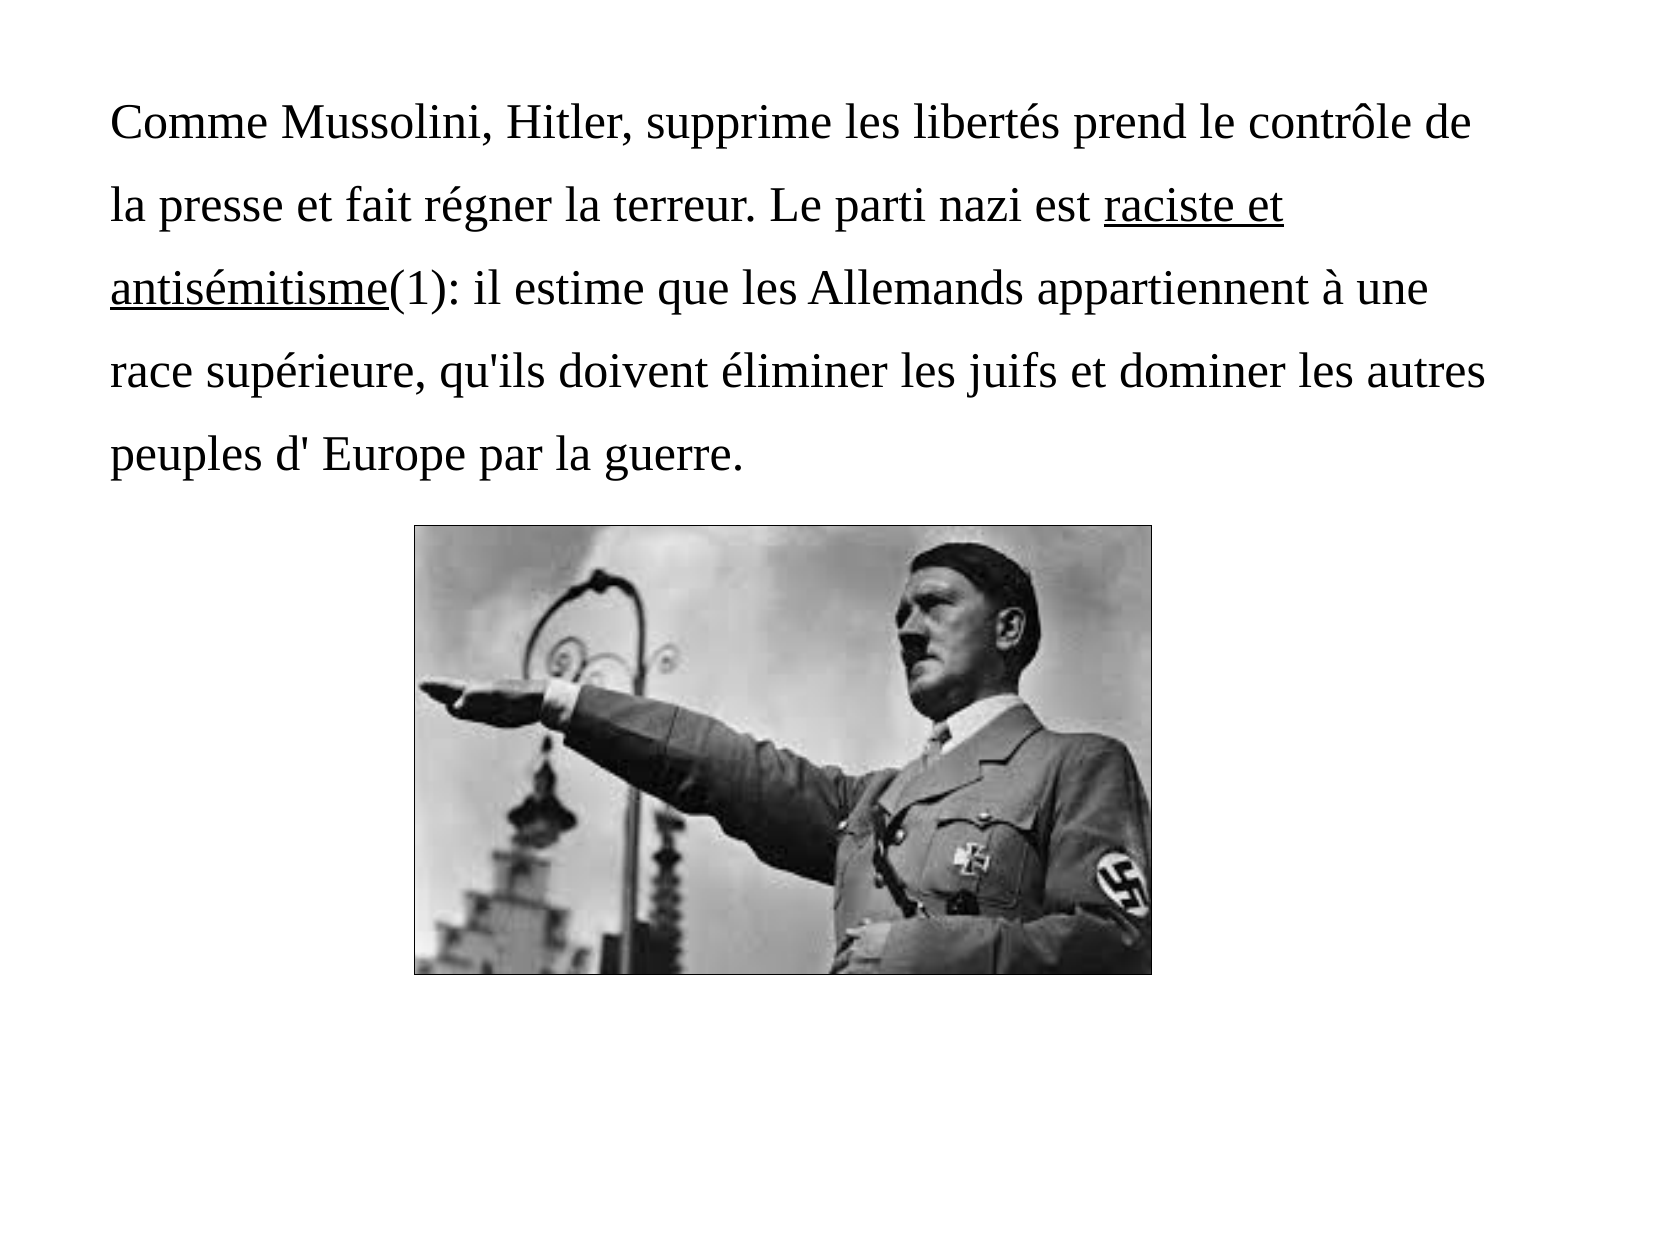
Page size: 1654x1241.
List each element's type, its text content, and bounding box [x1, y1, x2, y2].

text_box Comme Mussolini, Hitler, supprime les libertés prend le contrôle de la presse et fait régner la terreur. Le parti nazi est raciste et antisémitisme(1): il estime que les Allemands appartiennent à une race supérieure, qu'ils doivent éliminer les juifs et dominer les autres peuples d' Europe par la guerre. [95, 59, 1536, 468]
picture [414, 525, 1152, 975]
